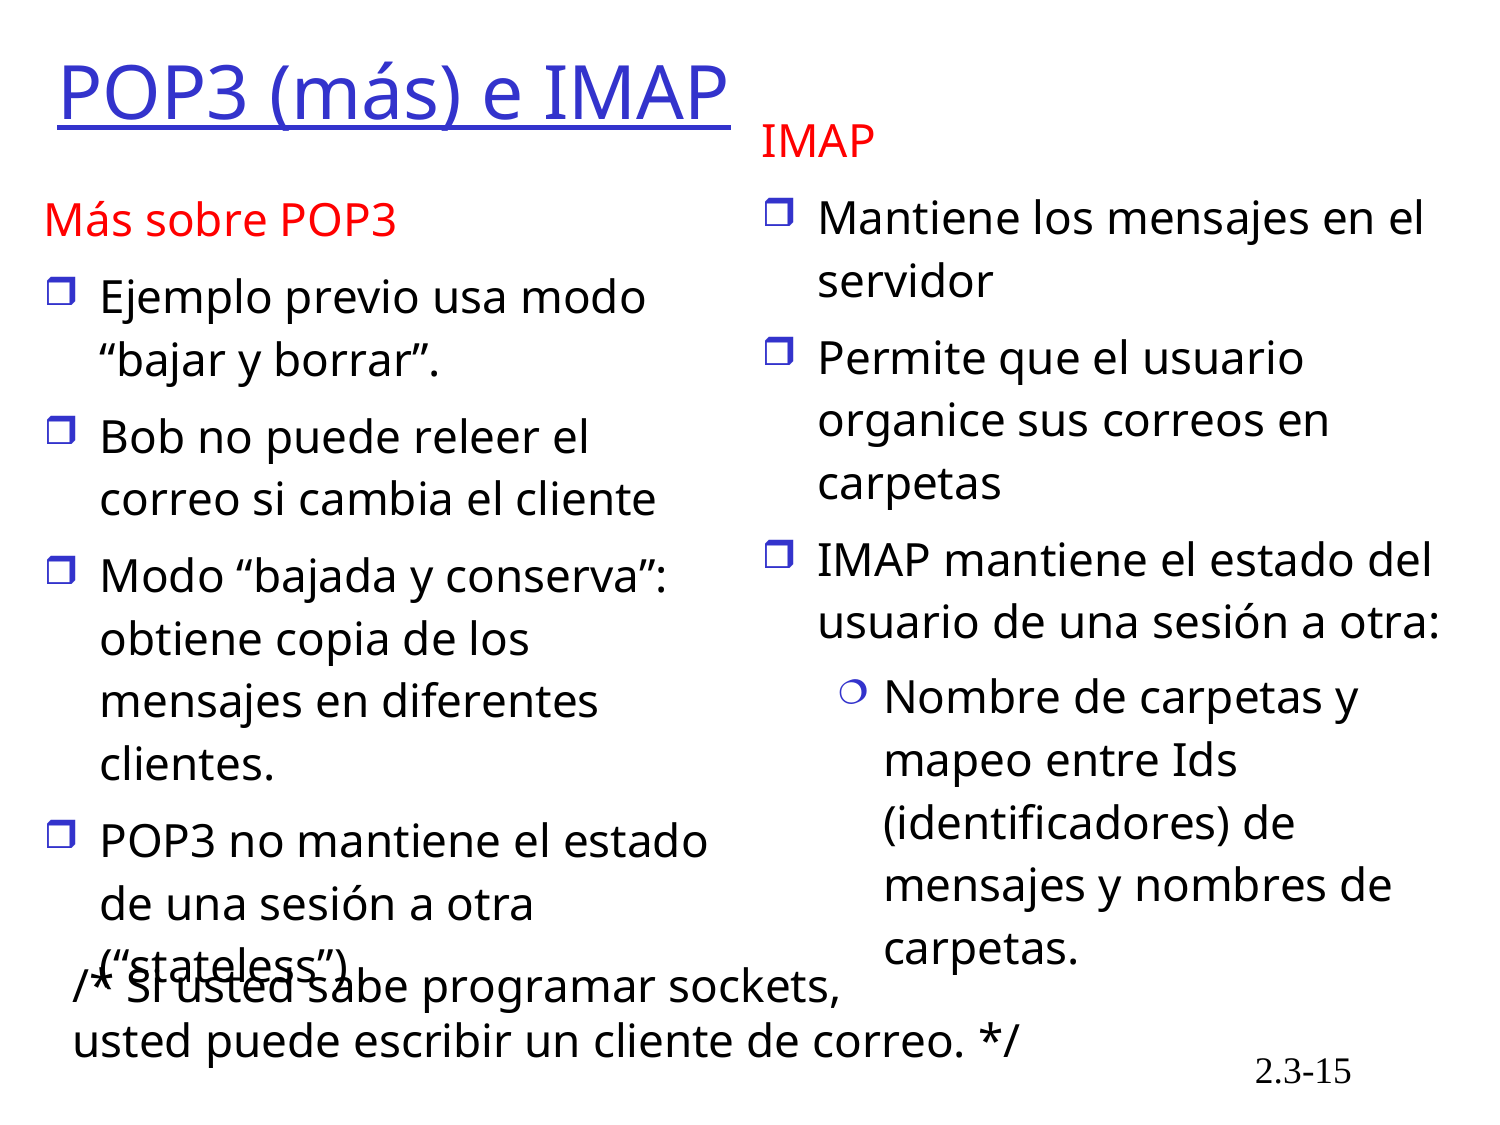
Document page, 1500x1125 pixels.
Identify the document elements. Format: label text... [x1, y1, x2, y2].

title POP3 (más) e IMAP [57, 30, 1408, 150]
list Más sobre POP3 Ejemplo previo usa modo “bajar y borrar”. Bob no puede releer el correo si cambia el cliente Modo “bajada y conserva”: obtiene copia de los mensajes en diferentes clientes. POP3 no mantiene el estado de una sesión a otra (“stateless”)‏ [43, 187, 713, 916]
text_box /* Si usted sabe programar sockets, usted puede escribir un cliente de correo. */ [57, 949, 1036, 1075]
list IMAP Mantiene los mensajes en el servidor Permite que el usuario organice sus correos en carpetas IMAP mantiene el estado del usuario de una sesión a otra: Nombre de carpetas y mapeo entre Ids (identificadores) de mensajes y nombres de carpetas. [761, 108, 1475, 914]
